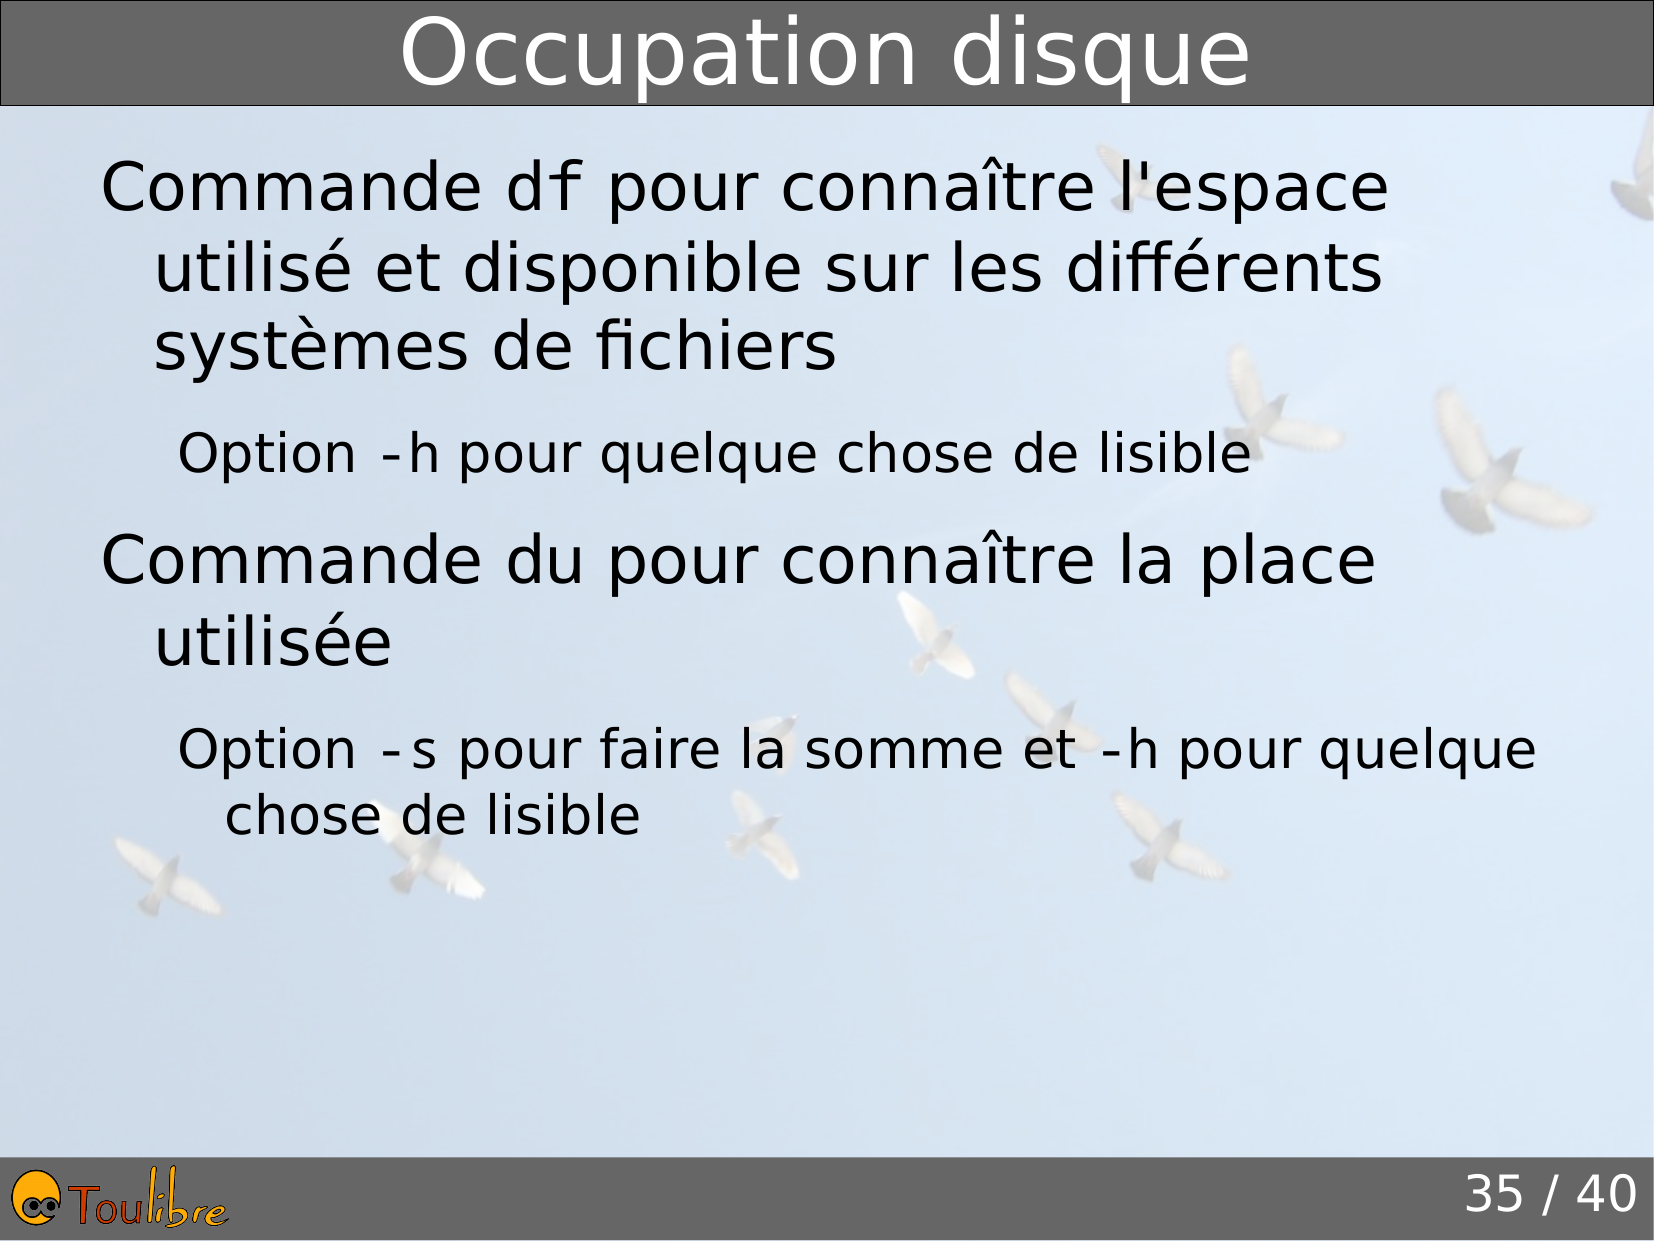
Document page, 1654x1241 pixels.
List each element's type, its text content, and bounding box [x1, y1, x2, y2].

title Occupation disque [0, 0, 1654, 107]
list Commande df pour connaître l'espace utilisé et disponible sur les différents systèmes de fichiers Option -h pour quelque chose de lisible Commande du pour connaître la place utilisée Option -s pour faire la somme et -h pour quelque chose de lisible [82, 138, 1571, 1094]
picture [11, 1165, 229, 1228]
